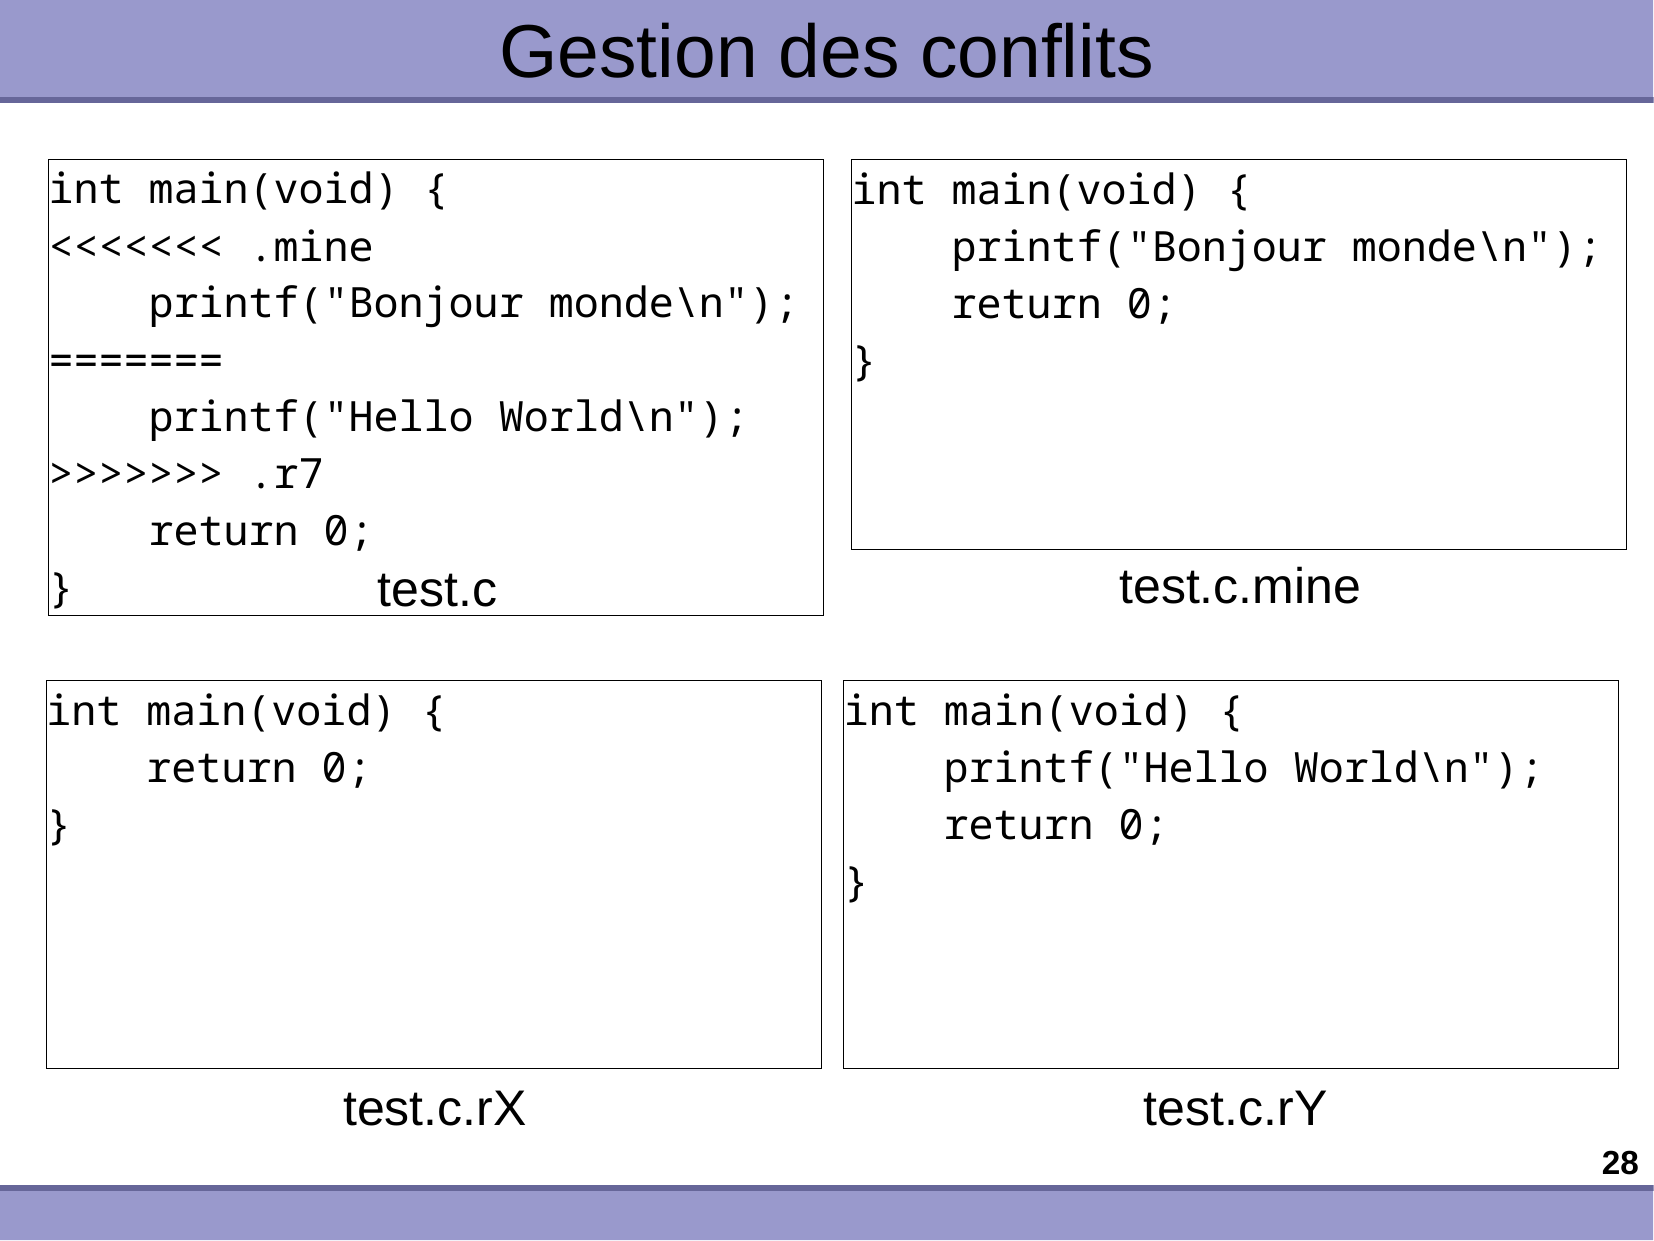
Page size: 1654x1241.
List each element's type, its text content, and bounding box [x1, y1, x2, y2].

text_box test.c.rX [46, 1080, 824, 1143]
title Gestion des conflits [0, 4, 1654, 98]
text_box int main(void) { printf("Hello World\n"); return 0; } [843, 680, 1619, 1069]
text_box int main(void) { <<<<<<< .mine printf("Bonjour monde\n"); ======= printf("Hello World\n"); >>>>>>> .r7 return 0; } [48, 159, 824, 555]
text_box int main(void) { return 0; } [46, 680, 822, 1069]
text_box test.c [48, 560, 827, 623]
text_box int main(void) { printf("Bonjour monde\n"); return 0; } [851, 159, 1627, 550]
text_box test.c.rY [846, 1080, 1625, 1143]
text_box test.c.mine [851, 558, 1630, 621]
